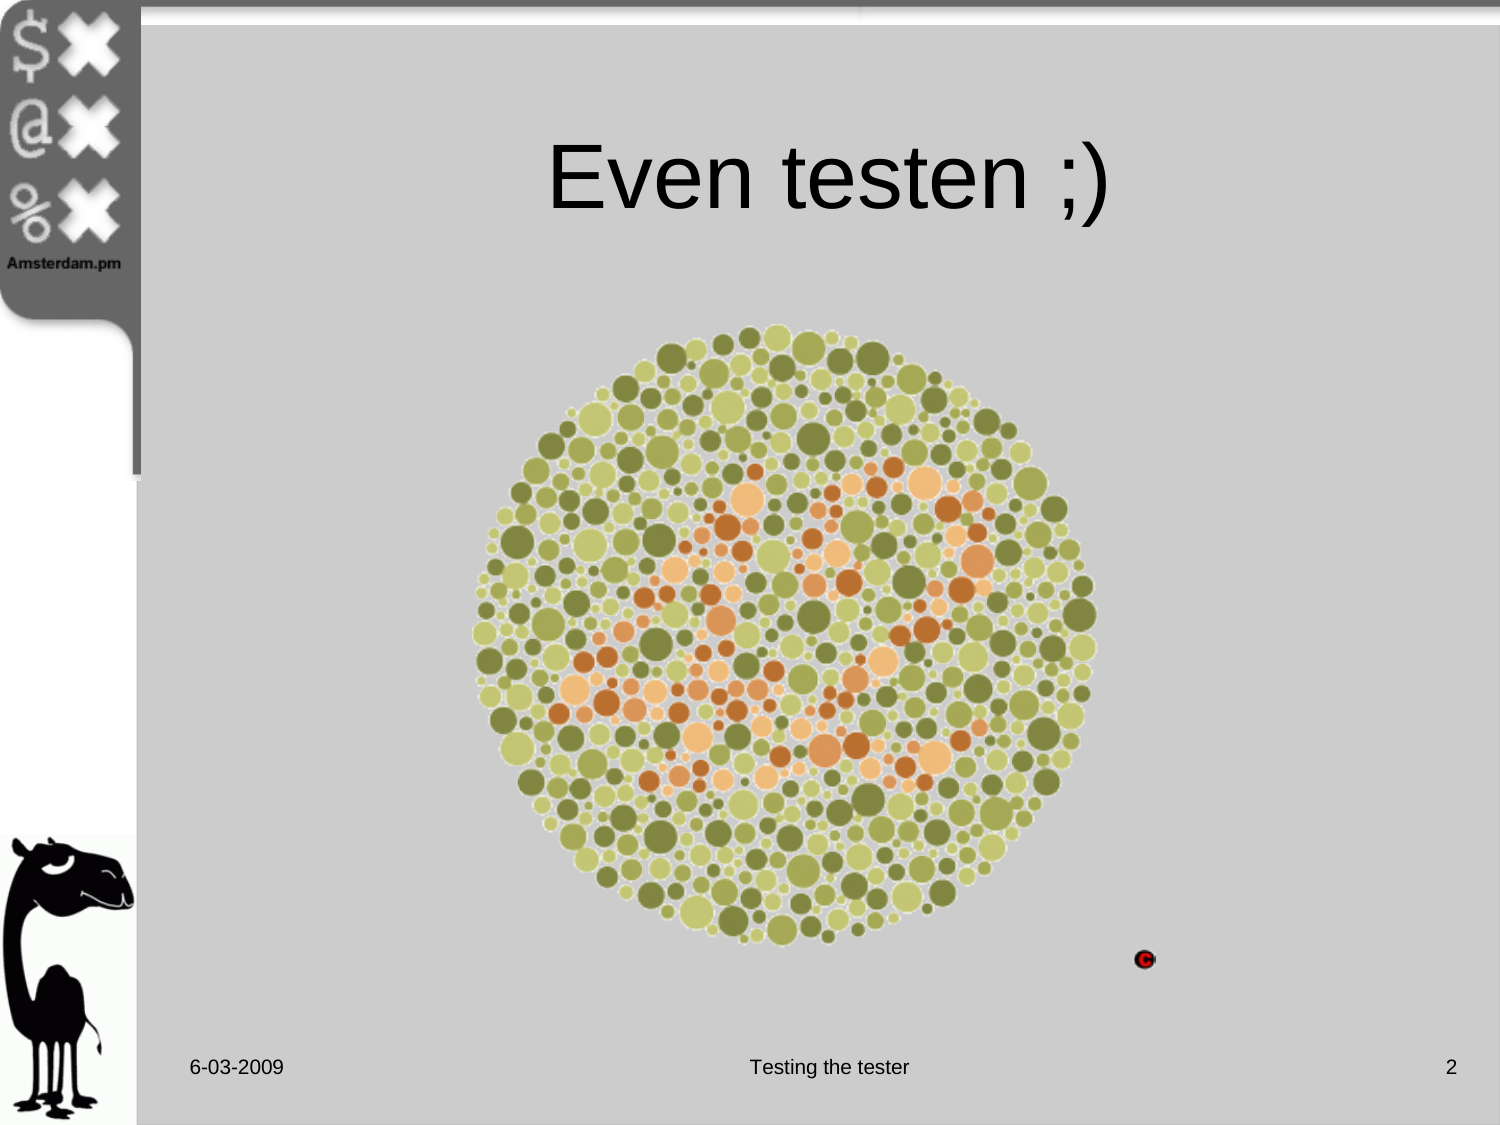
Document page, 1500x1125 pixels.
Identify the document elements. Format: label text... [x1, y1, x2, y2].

picture [0, 0, 1500, 481]
picture [0, 834, 136, 1125]
picture [472, 324, 1156, 977]
title Even testen ;) [187, 87, 1473, 273]
